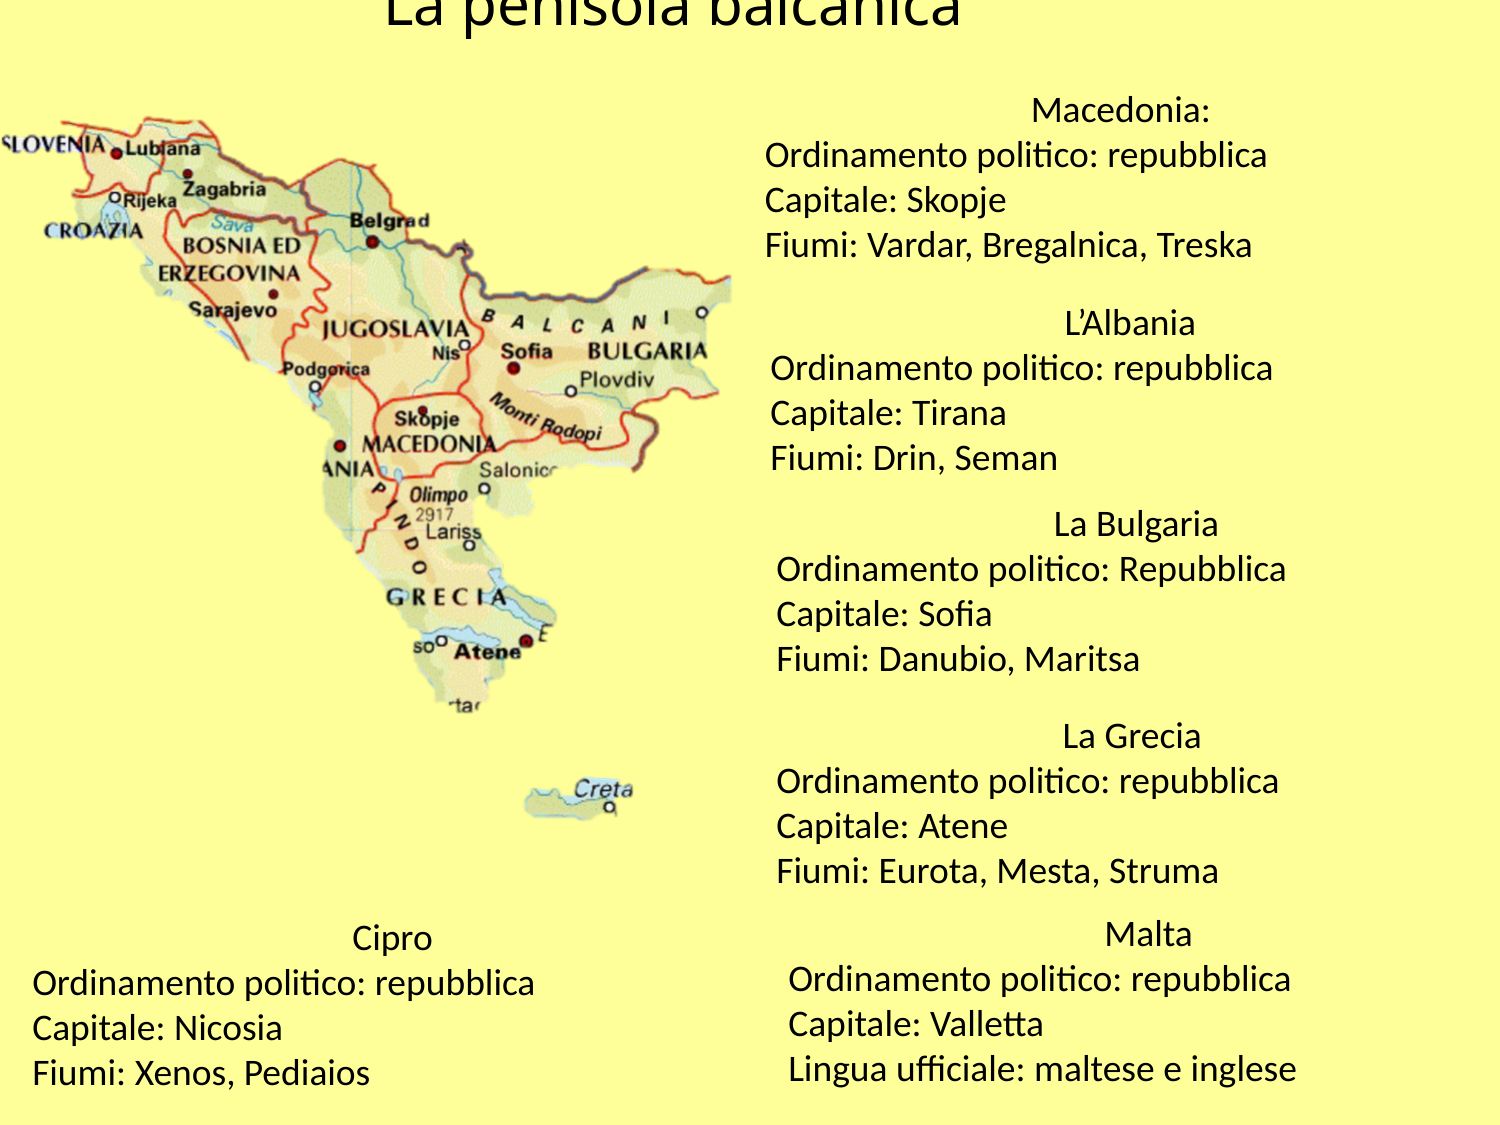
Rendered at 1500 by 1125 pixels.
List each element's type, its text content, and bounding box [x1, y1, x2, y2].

text_box Cipro Ordinamento politico: repubblica Capitale: Nicosia Fiumi: Xenos, Pediaios [17, 905, 768, 1100]
text_box Macedonia: Ordinamento politico: repubblica Capitale: Skopje Fiumi: Vardar, Bregalnica, Treska [750, 78, 1500, 273]
text_box La Grecia Ordinamento politico: repubblica Capitale: Atene Fiumi: Eurota, Mesta, Struma [761, 704, 1500, 899]
picture [0, 101, 845, 844]
title La penisola balcanica [5, 0, 1356, 101]
text_box Malta Ordinamento politico: repubblica Capitale: Valletta Lingua ufficiale: maltese e inglese [773, 901, 1500, 1096]
text_box La Bulgaria Ordinamento politico: Repubblica Capitale: Sofia Fiumi: Danubio, Maritsa [761, 491, 1500, 687]
text_box L’Albania Ordinamento politico: repubblica Capitale: Tirana Fiumi: Drin, Seman [755, 290, 1500, 486]
